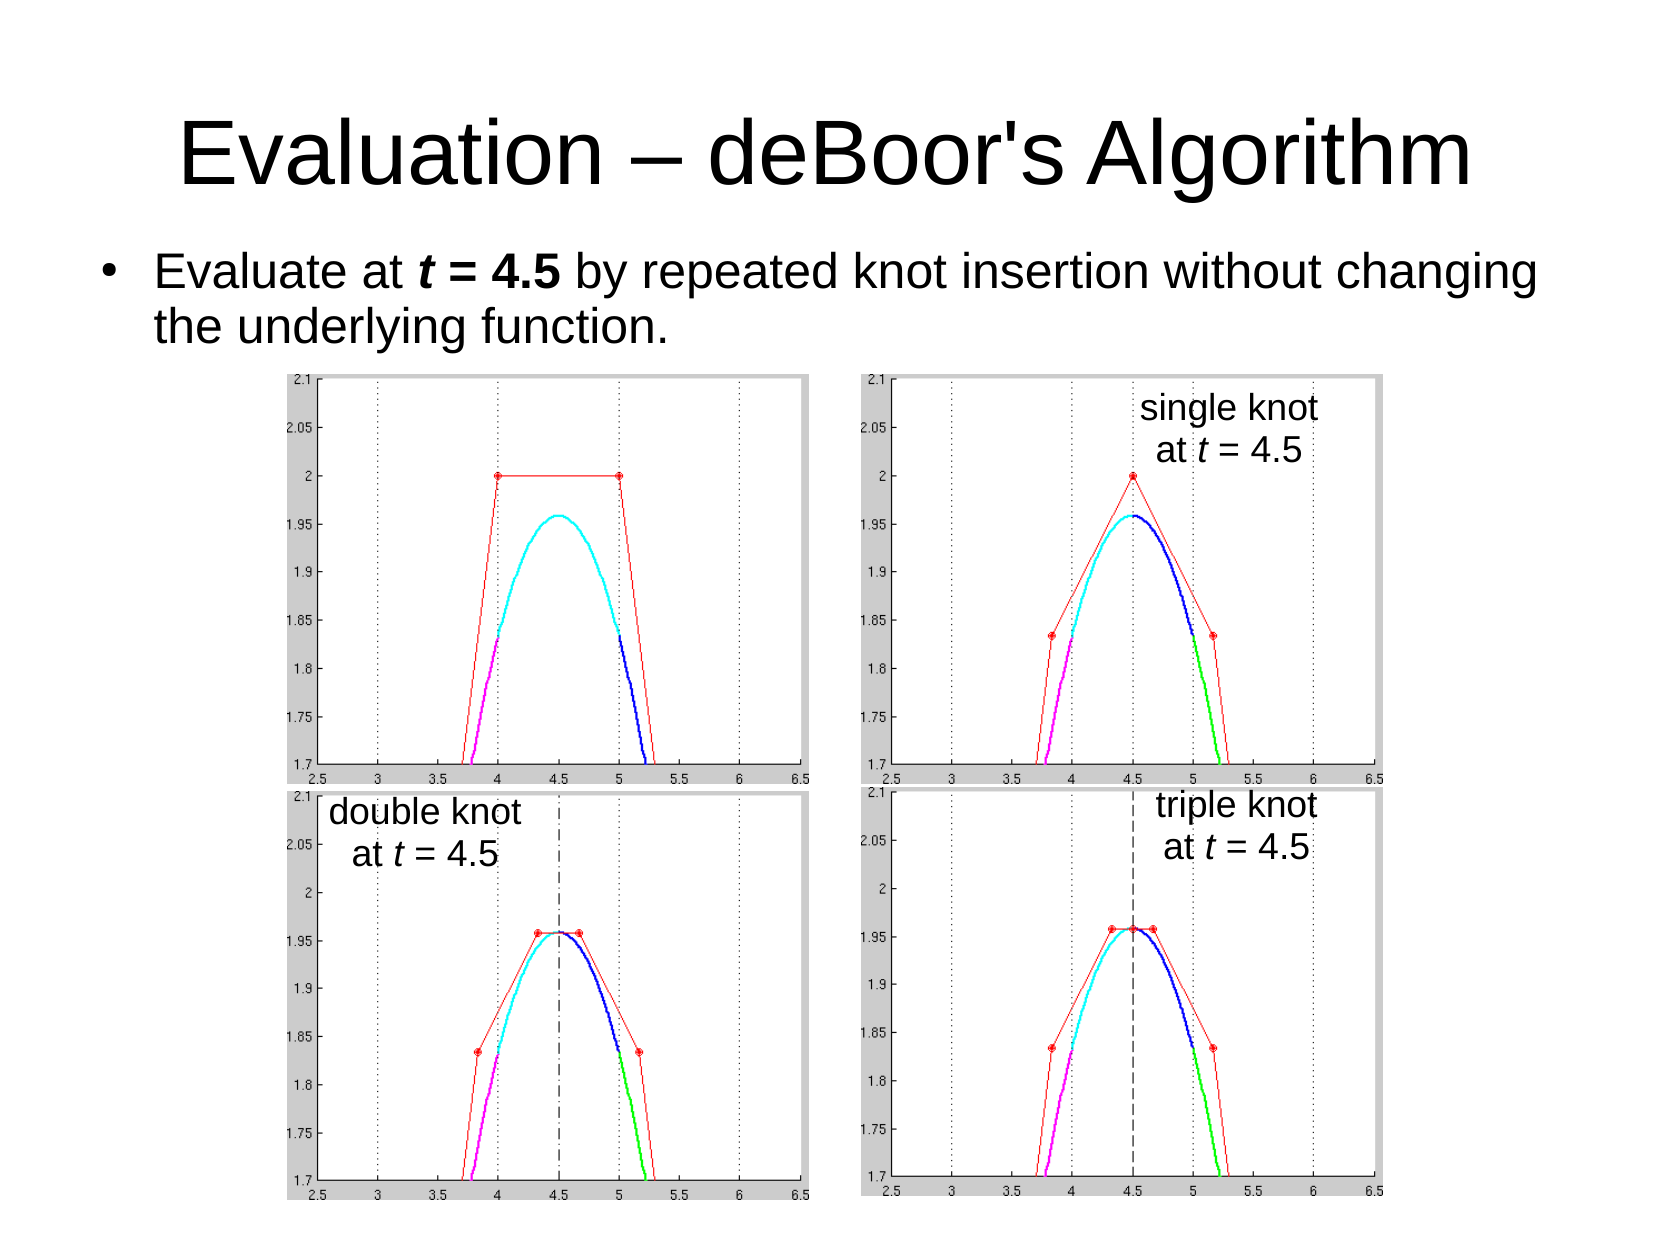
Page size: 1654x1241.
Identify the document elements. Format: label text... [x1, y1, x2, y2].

text_box double knot at t = 4.5 [313, 783, 537, 893]
text_box triple knot at t = 4.5 [1140, 775, 1333, 885]
picture [287, 791, 809, 1201]
title Evaluation – deBoor's Algorithm [82, 49, 1571, 242]
list Evaluate at t = 4.5 by repeated knot insertion without changing the underlying function. [82, 242, 1571, 1047]
picture [861, 374, 1383, 784]
text_box single knot at t = 4.5 [1125, 378, 1334, 488]
picture [287, 374, 809, 784]
picture [861, 787, 1383, 1197]
